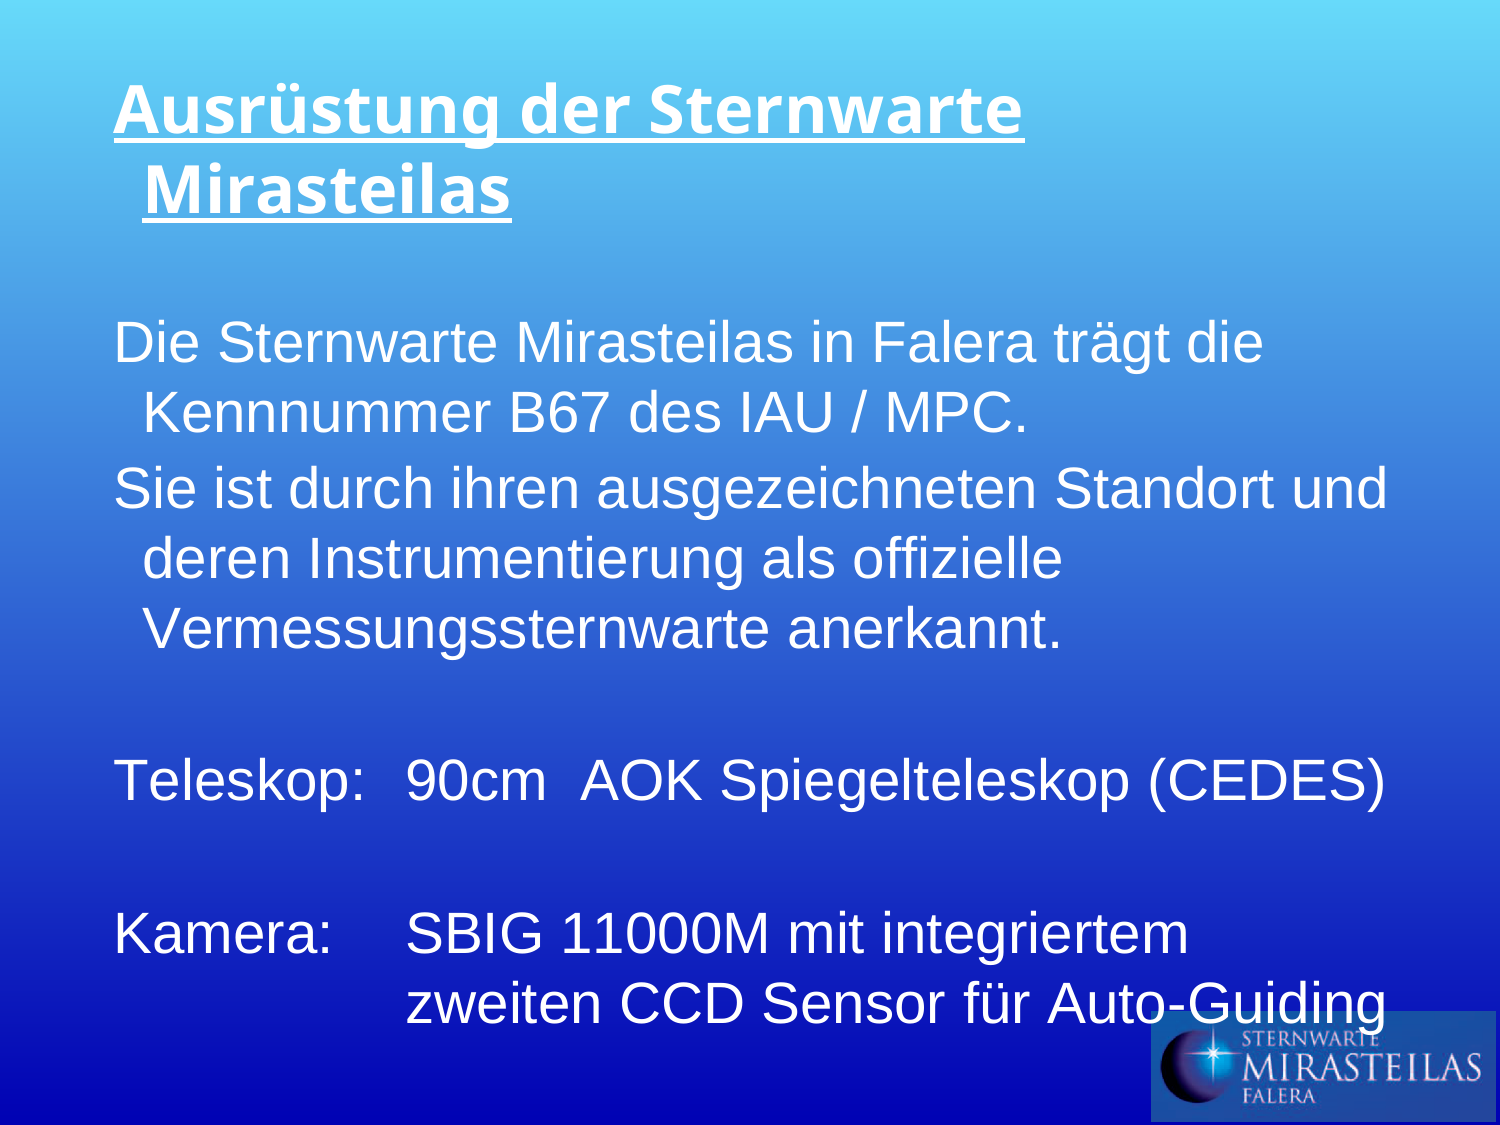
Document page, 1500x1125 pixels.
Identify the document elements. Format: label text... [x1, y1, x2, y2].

picture [1151, 1011, 1496, 1122]
picture [1241, 1011, 1255, 1020]
picture [1285, 1011, 1300, 1020]
picture [1363, 1011, 1378, 1019]
picture [1151, 1011, 1158, 1020]
text_box Ausrüstung der Sternwarte Mirasteilas Die Sternwarte Mirasteilas in Falera trägt die Kennnummer B67 des IAU / MPC. Sie ist durch ihren ausgezeichneten Standort und deren Instrumentierung als offizielle Vermessungssternwarte anerkannt. Teleskop: 90cm AOK Spiegelteleskop (CEDES) Kamera: SBIG 11000M mit integriertem zweiten CCD Sensor für Auto-Guiding Software: Astrometrica [85, 59, 1421, 686]
picture [1197, 1011, 1223, 1019]
